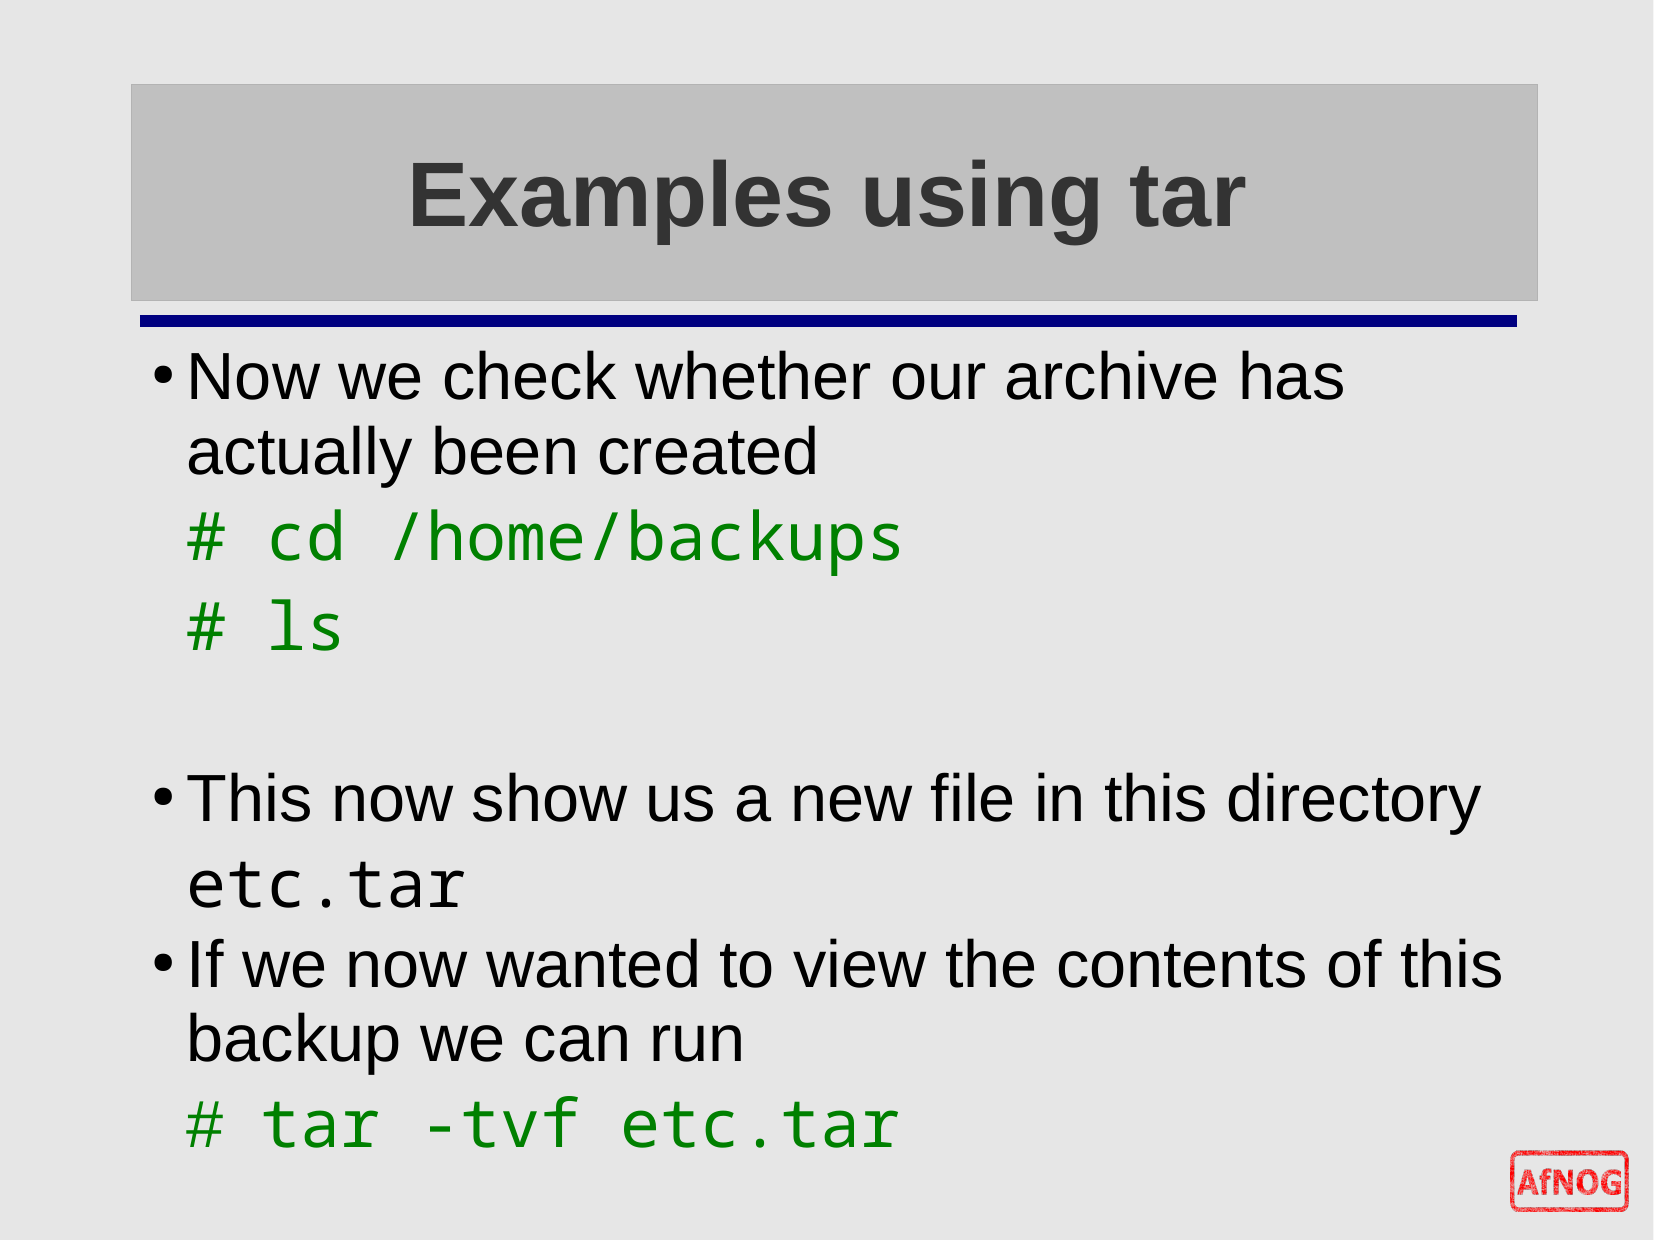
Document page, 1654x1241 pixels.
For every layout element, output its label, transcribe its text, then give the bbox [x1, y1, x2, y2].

list Now we check whether our archive has actually been created # cd /home/backups # ls This now show us a new file in this directory etc.tar If we now wanted to view the contents of this backup we can run # tar -tvf etc.tar [115, 339, 1529, 1121]
picture [1510, 1150, 1629, 1212]
title Examples using tar [121, 91, 1534, 299]
